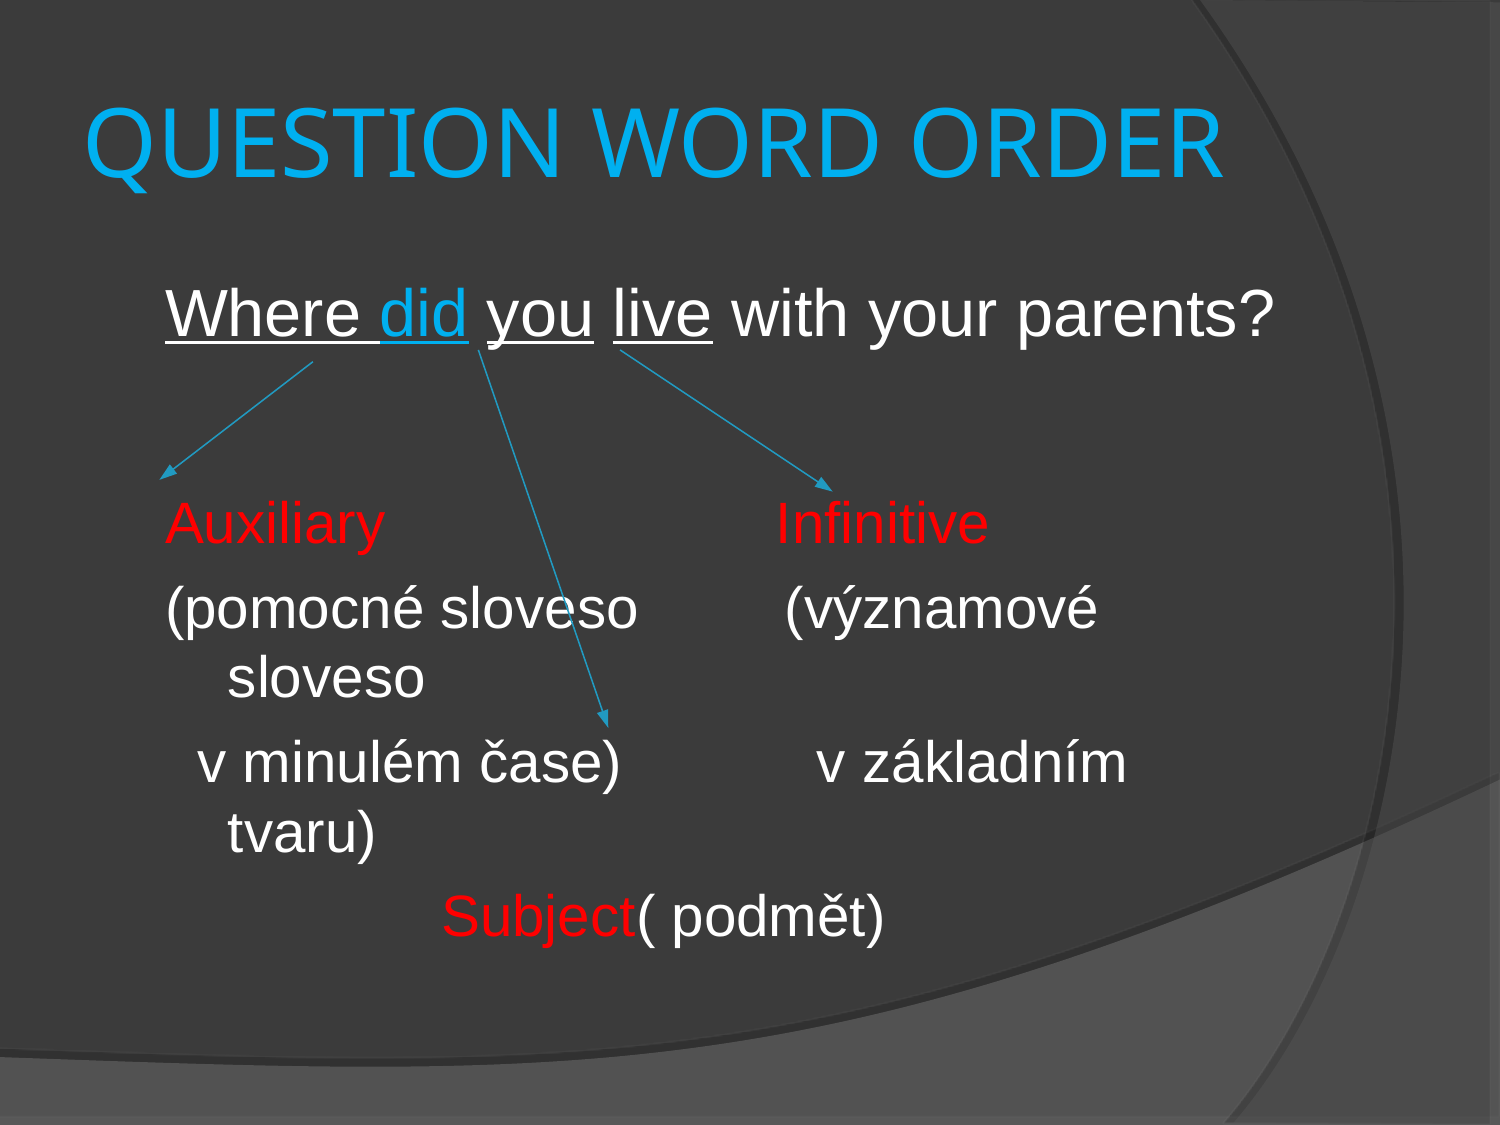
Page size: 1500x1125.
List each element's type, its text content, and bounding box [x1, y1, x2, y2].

list Where did you live with your parents? Auxiliary Infinitive (pomocné sloveso (významové sloveso v minulém čase) v základním tvaru) Subject( podmět) [75, 262, 1300, 1005]
title QUESTION WORD ORDER [75, 45, 1300, 233]
